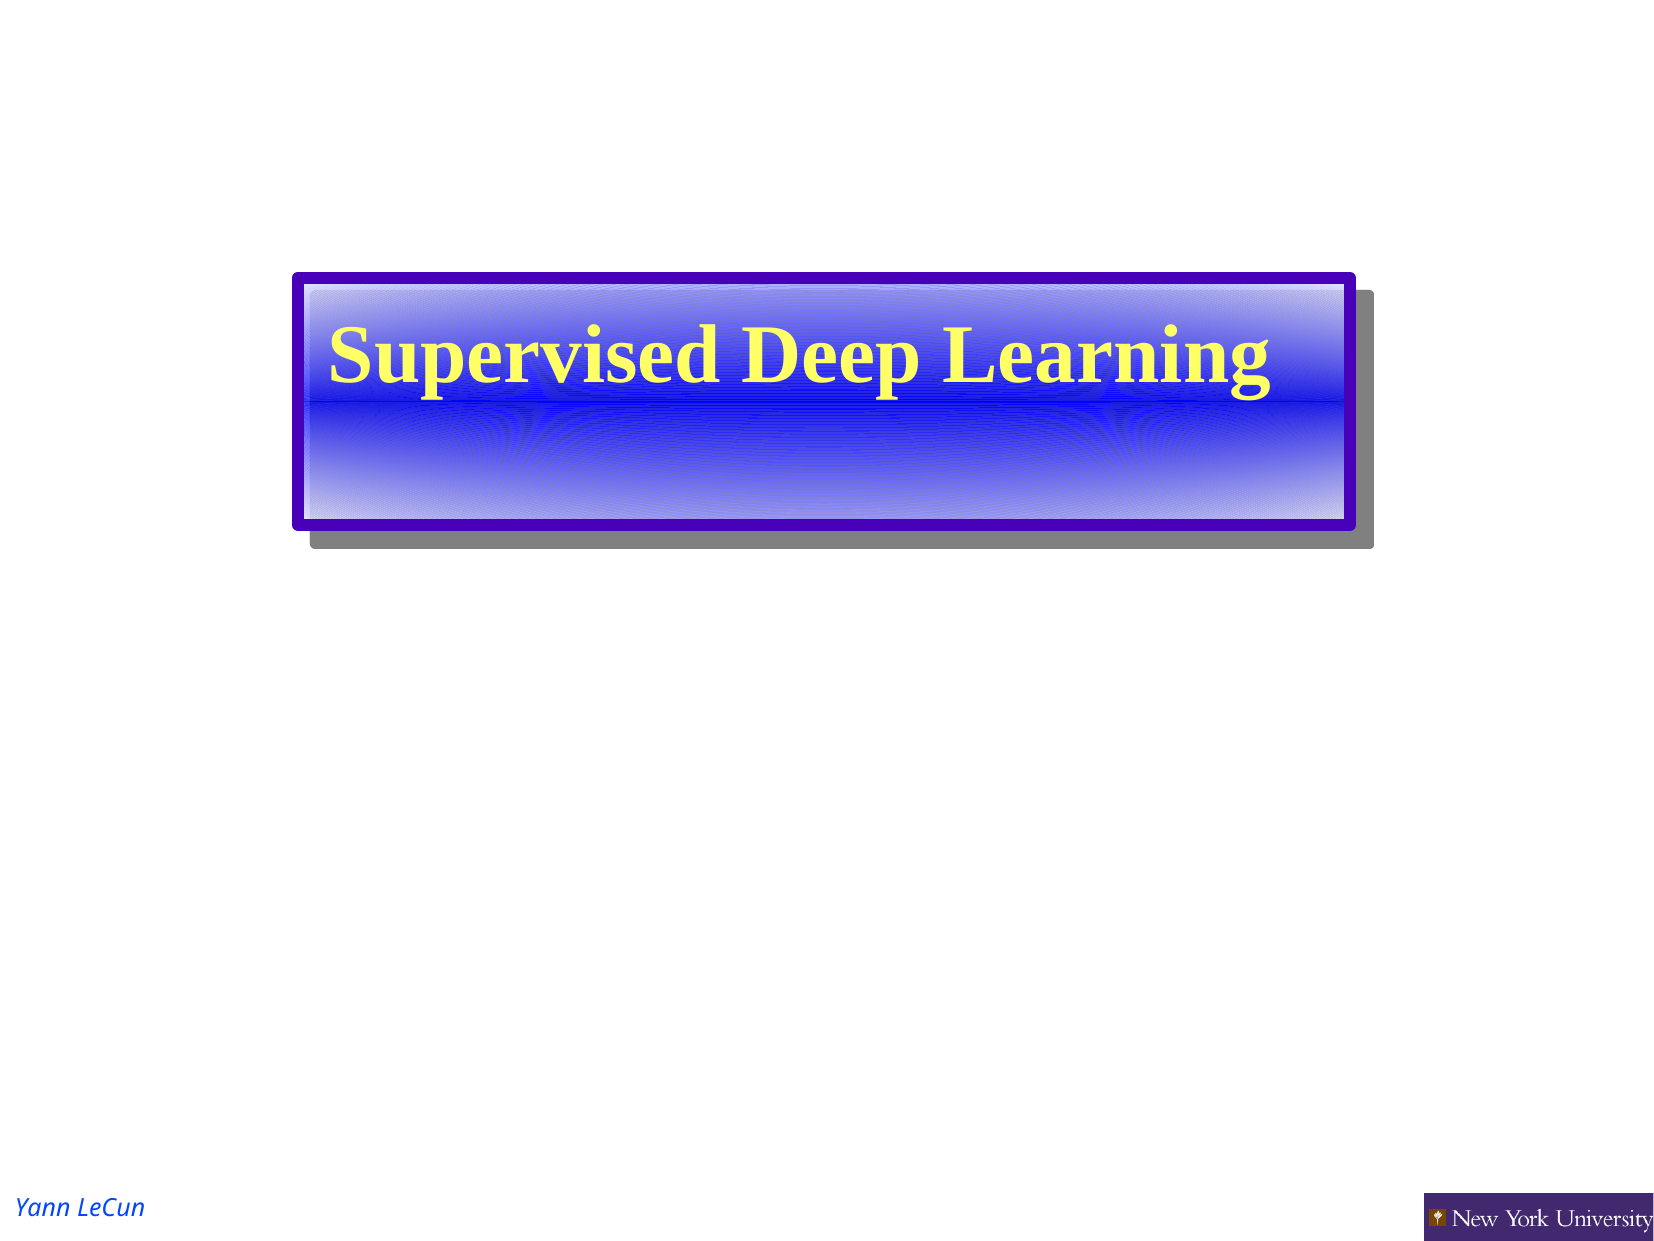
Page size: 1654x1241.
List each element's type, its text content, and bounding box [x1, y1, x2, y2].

text_box Supervised Deep Learning [297, 277, 1351, 526]
picture [1424, 1193, 1654, 1241]
